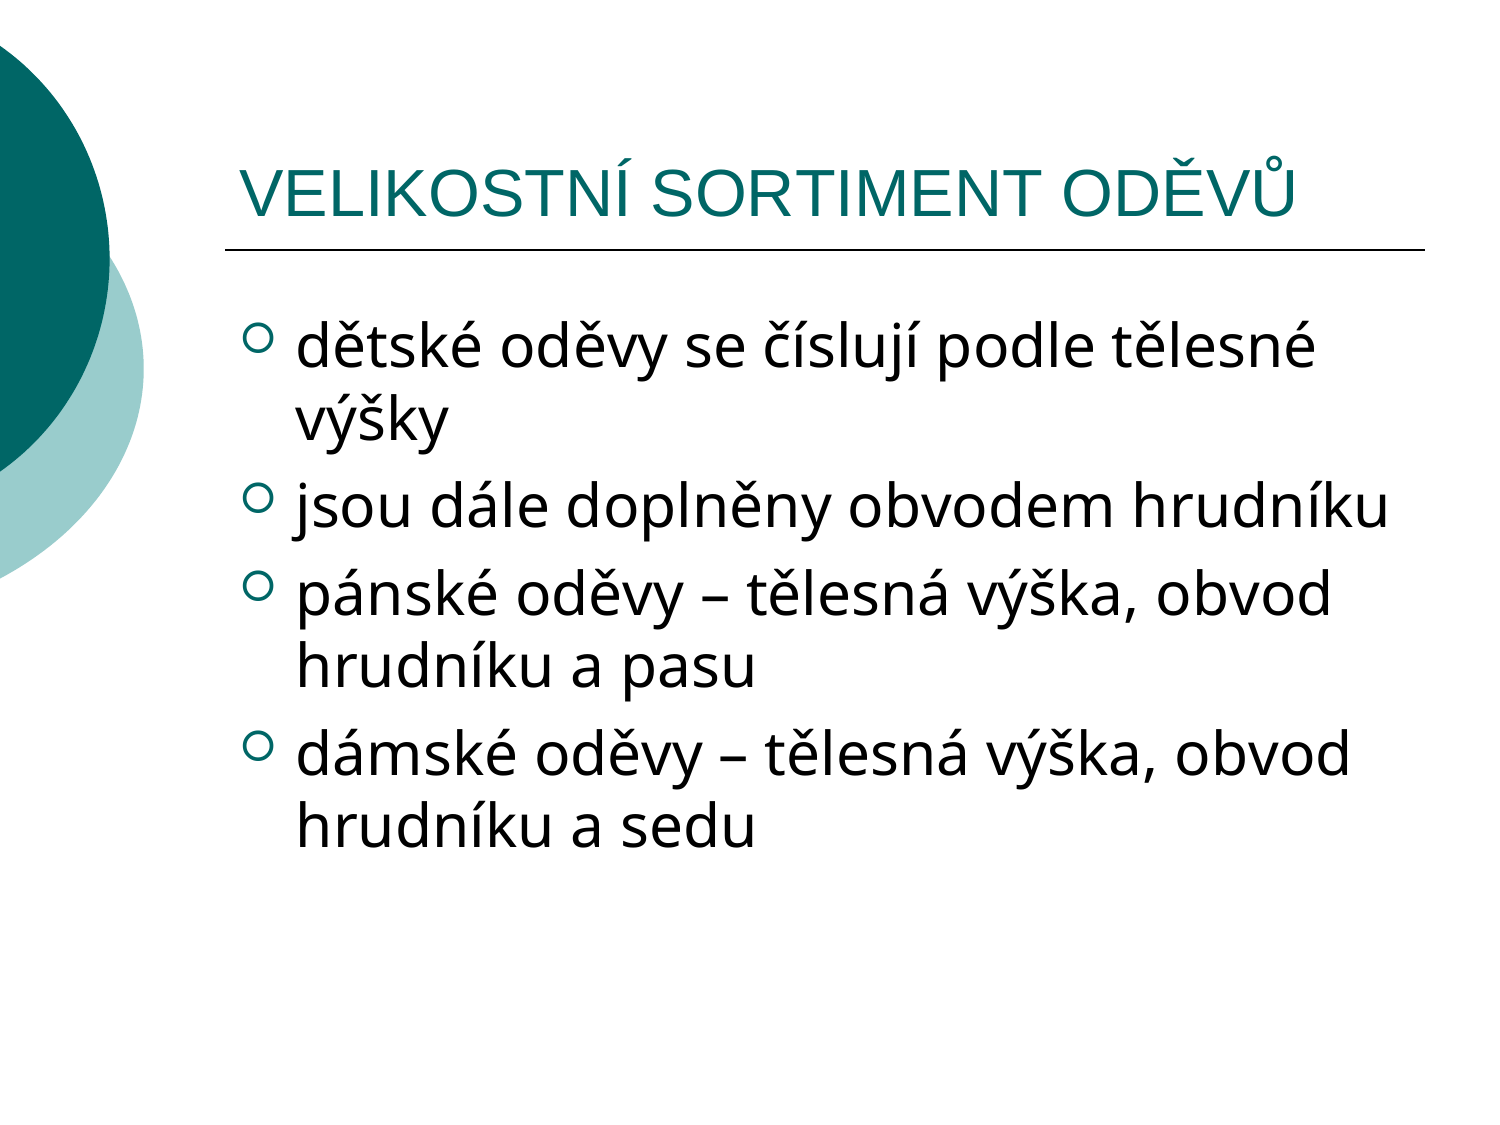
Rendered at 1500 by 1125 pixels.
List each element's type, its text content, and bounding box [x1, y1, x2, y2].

title VELIKOSTNÍ SORTIMENT ODĚVŮ [224, 49, 1425, 237]
list dětské oděvy se číslují podle tělesné výšky jsou dále doplněny obvodem hrudníku pánské oděvy – tělesná výška, obvod hrudníku a pasu dámské oděvy – tělesná výška, obvod hrudníku a sedu [224, 299, 1425, 975]
